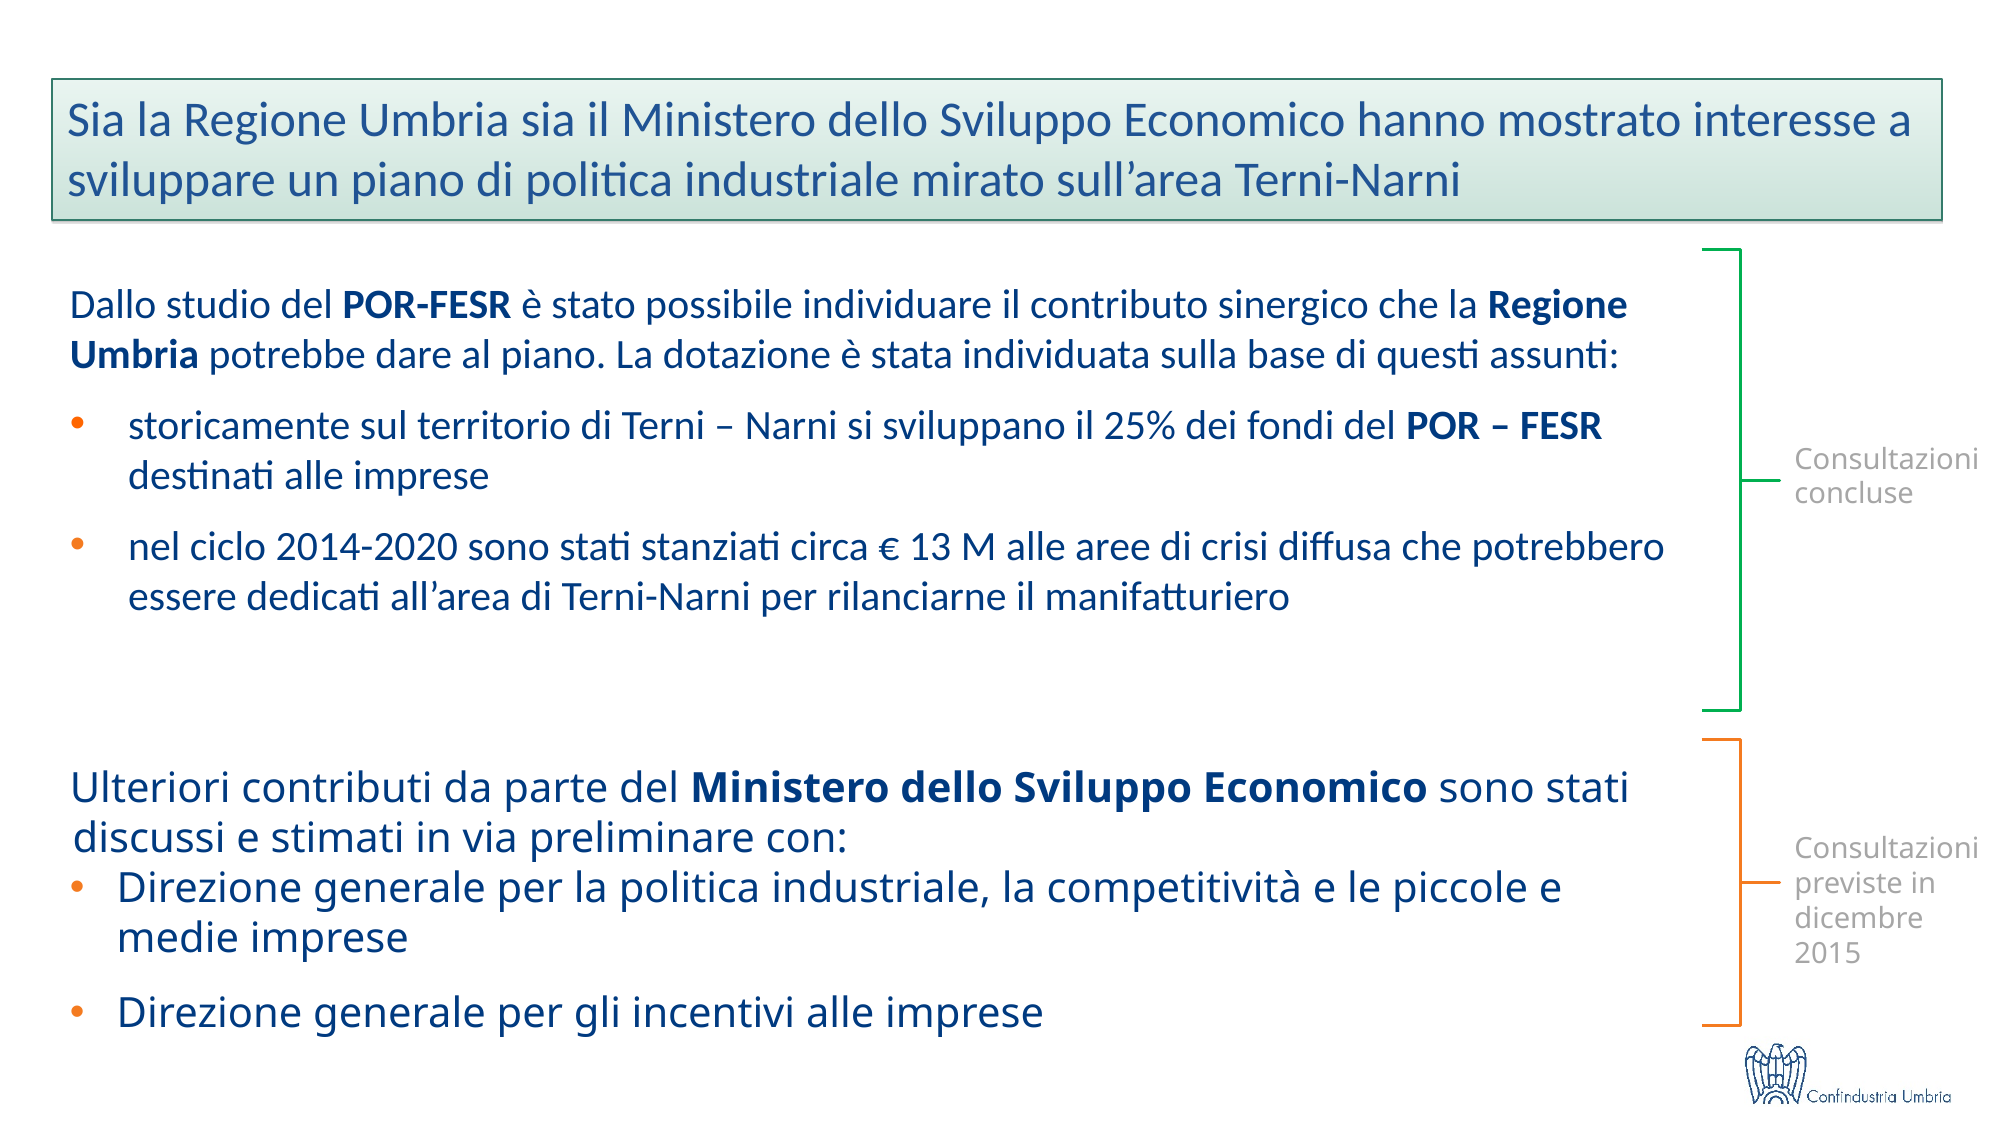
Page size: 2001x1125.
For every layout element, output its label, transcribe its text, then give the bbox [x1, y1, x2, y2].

title Sia la Regione Umbria sia il Ministero dello Sviluppo Economico hanno mostrato interesse a sviluppare un piano di politica industriale mirato sull’area Terni-Narni [52, 79, 1943, 220]
list Dallo studio del POR-FESR è stato possibile individuare il contributo sinergico che la Regione Umbria potrebbe dare al piano. La dotazione è stata individuata sulla base di questi assunti: storicamente sul territorio di Terni – Narni si sviluppano il 25% dei fondi del POR – FESR destinati alle imprese nel ciclo 2014-2020 sono stati stanziati circa € 13 M alle aree di crisi diffusa che potrebbero essere dedicati all’area di Terni-Narni per rilanciarne il manifatturiero [55, 269, 1739, 681]
text_box Ulteriori contributi da parte del Ministero dello Sviluppo Economico sono stati discussi e stimati in via preliminare con: Direzione generale per la politica industriale, la competitività e le piccole e medie imprese Direzione generale per gli incentivi alle imprese [55, 690, 1702, 1044]
text_box Consultazioni concluse [1779, 432, 2000, 518]
text_box Consultazioni previste in dicembre 2015 [1779, 822, 2000, 977]
picture [1744, 1014, 1959, 1107]
